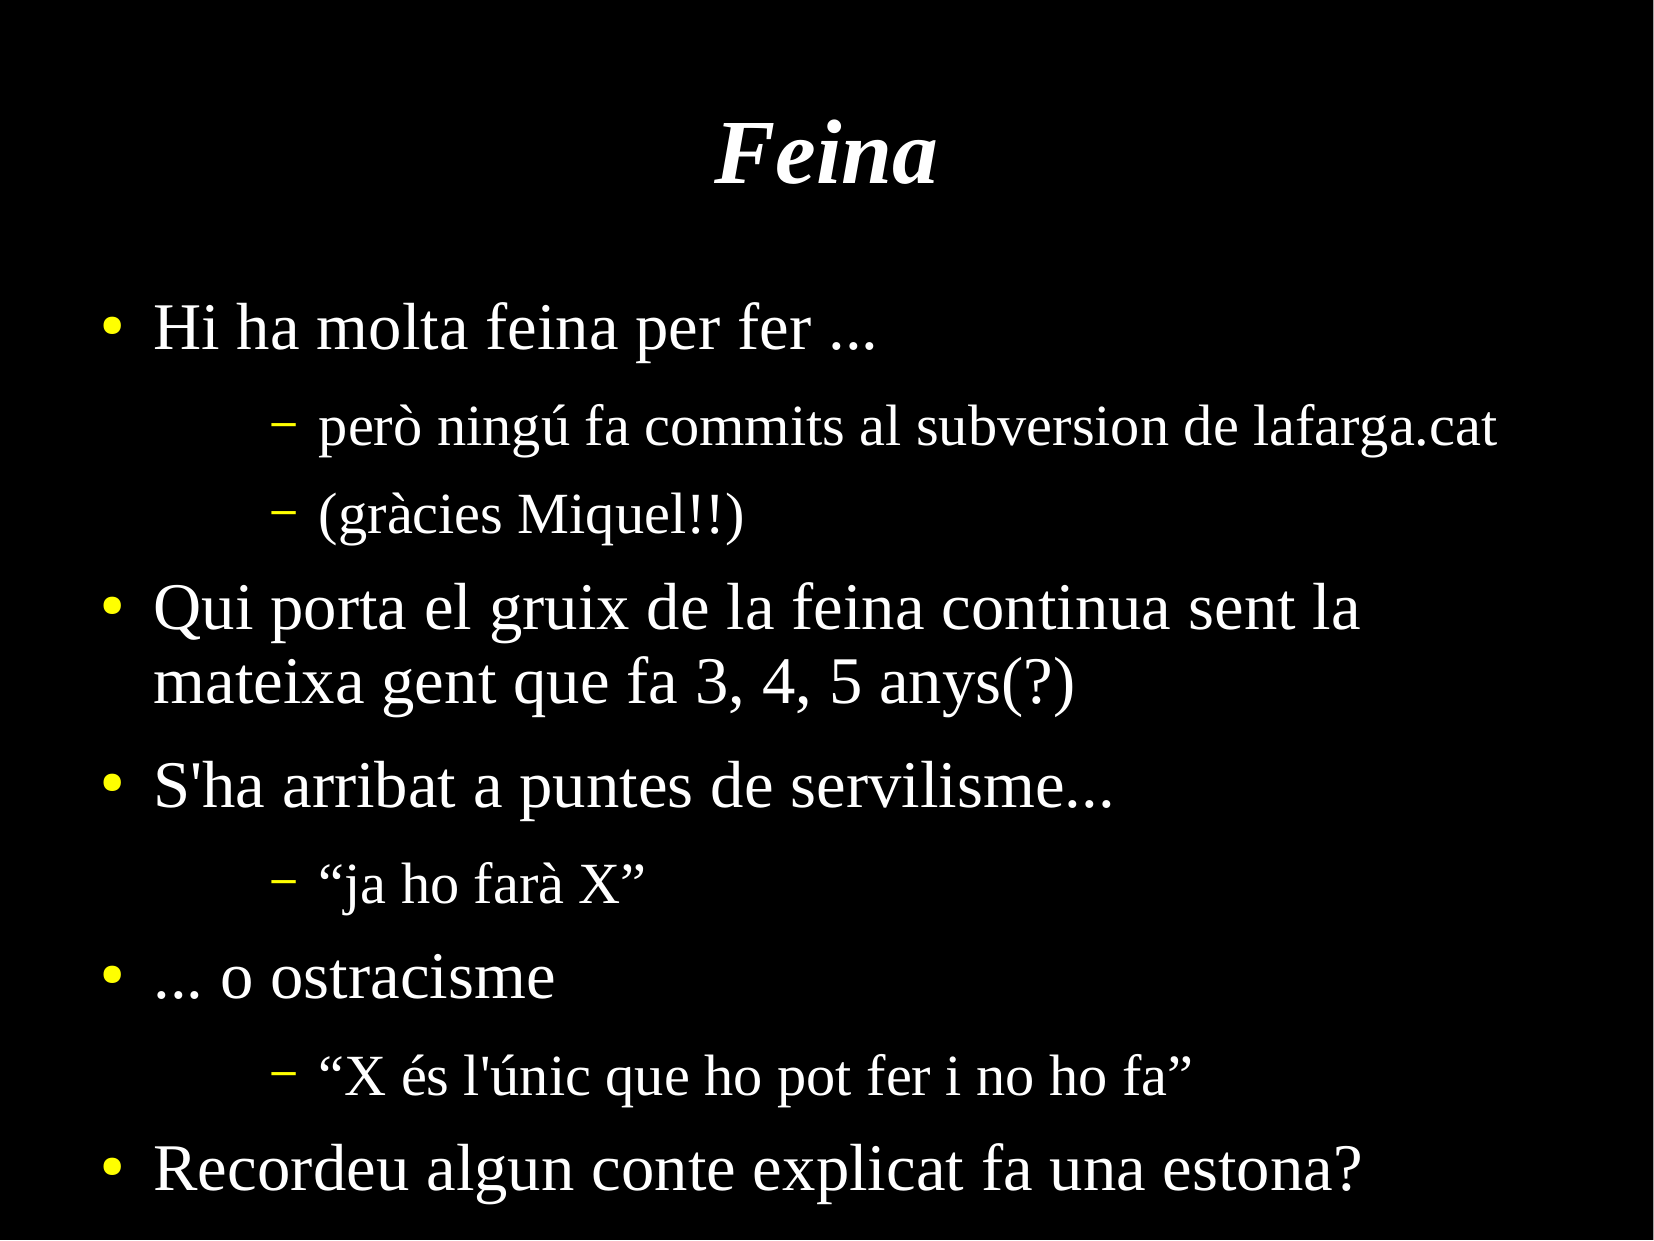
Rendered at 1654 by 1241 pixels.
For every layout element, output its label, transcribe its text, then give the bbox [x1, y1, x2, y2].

title Feina [82, 56, 1571, 250]
list Hi ha molta feina per fer ... però ningú fa commits al subversion de lafarga.cat (gràcies Miquel!!) Qui porta el gruix de la feina continua sent la mateixa gent que fa 3, 4, 5 anys(?) S'ha arribat a puntes de servilisme... “ja ho farà X” ... o ostracisme “X és l'únic que ho pot fer i no ho fa” Recordeu algun conte explicat fa una estona? [82, 290, 1571, 1206]
